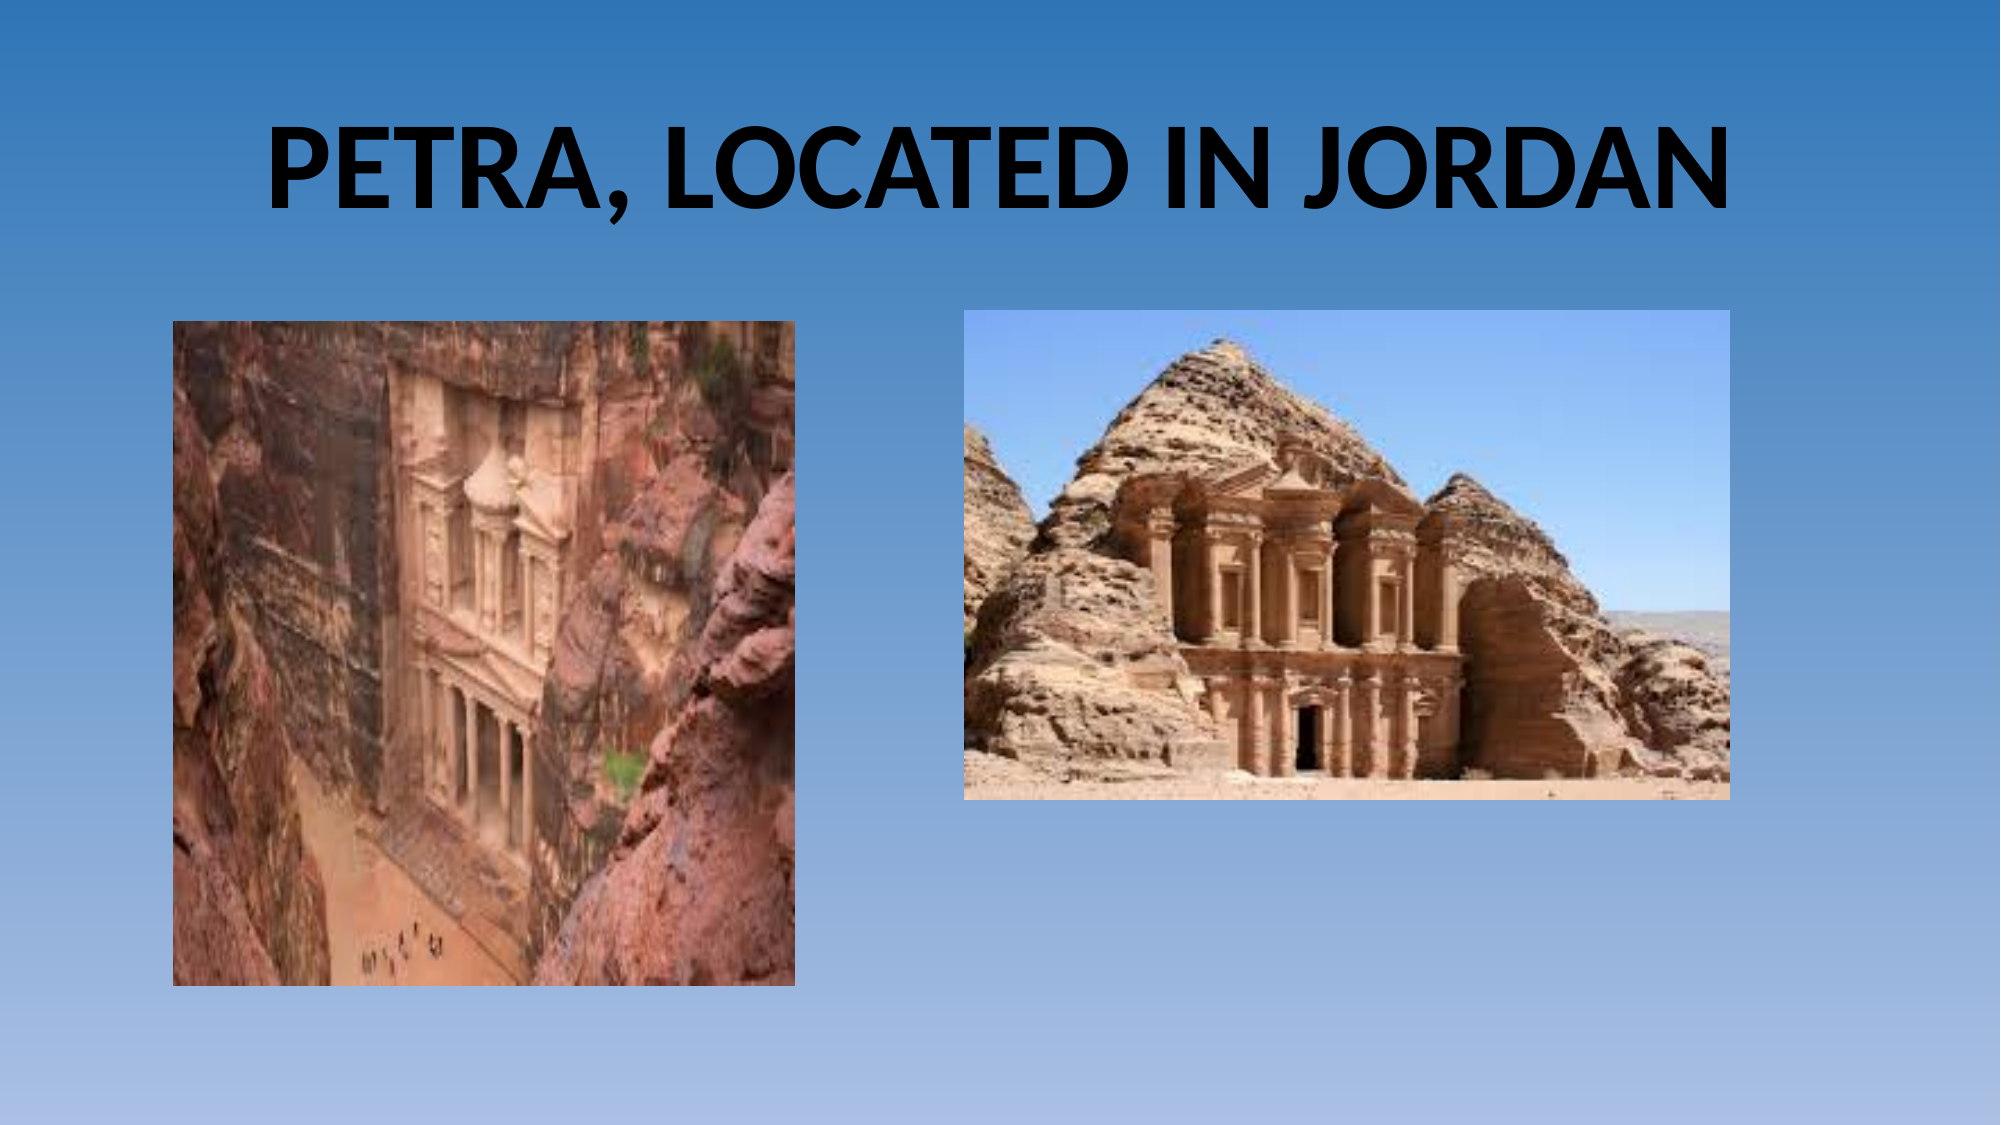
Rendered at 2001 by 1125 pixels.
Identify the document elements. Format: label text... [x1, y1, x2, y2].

title PETRA, LOCATED IN JORDAN [137, 59, 1863, 278]
picture [964, 310, 1730, 800]
picture [173, 321, 795, 986]
